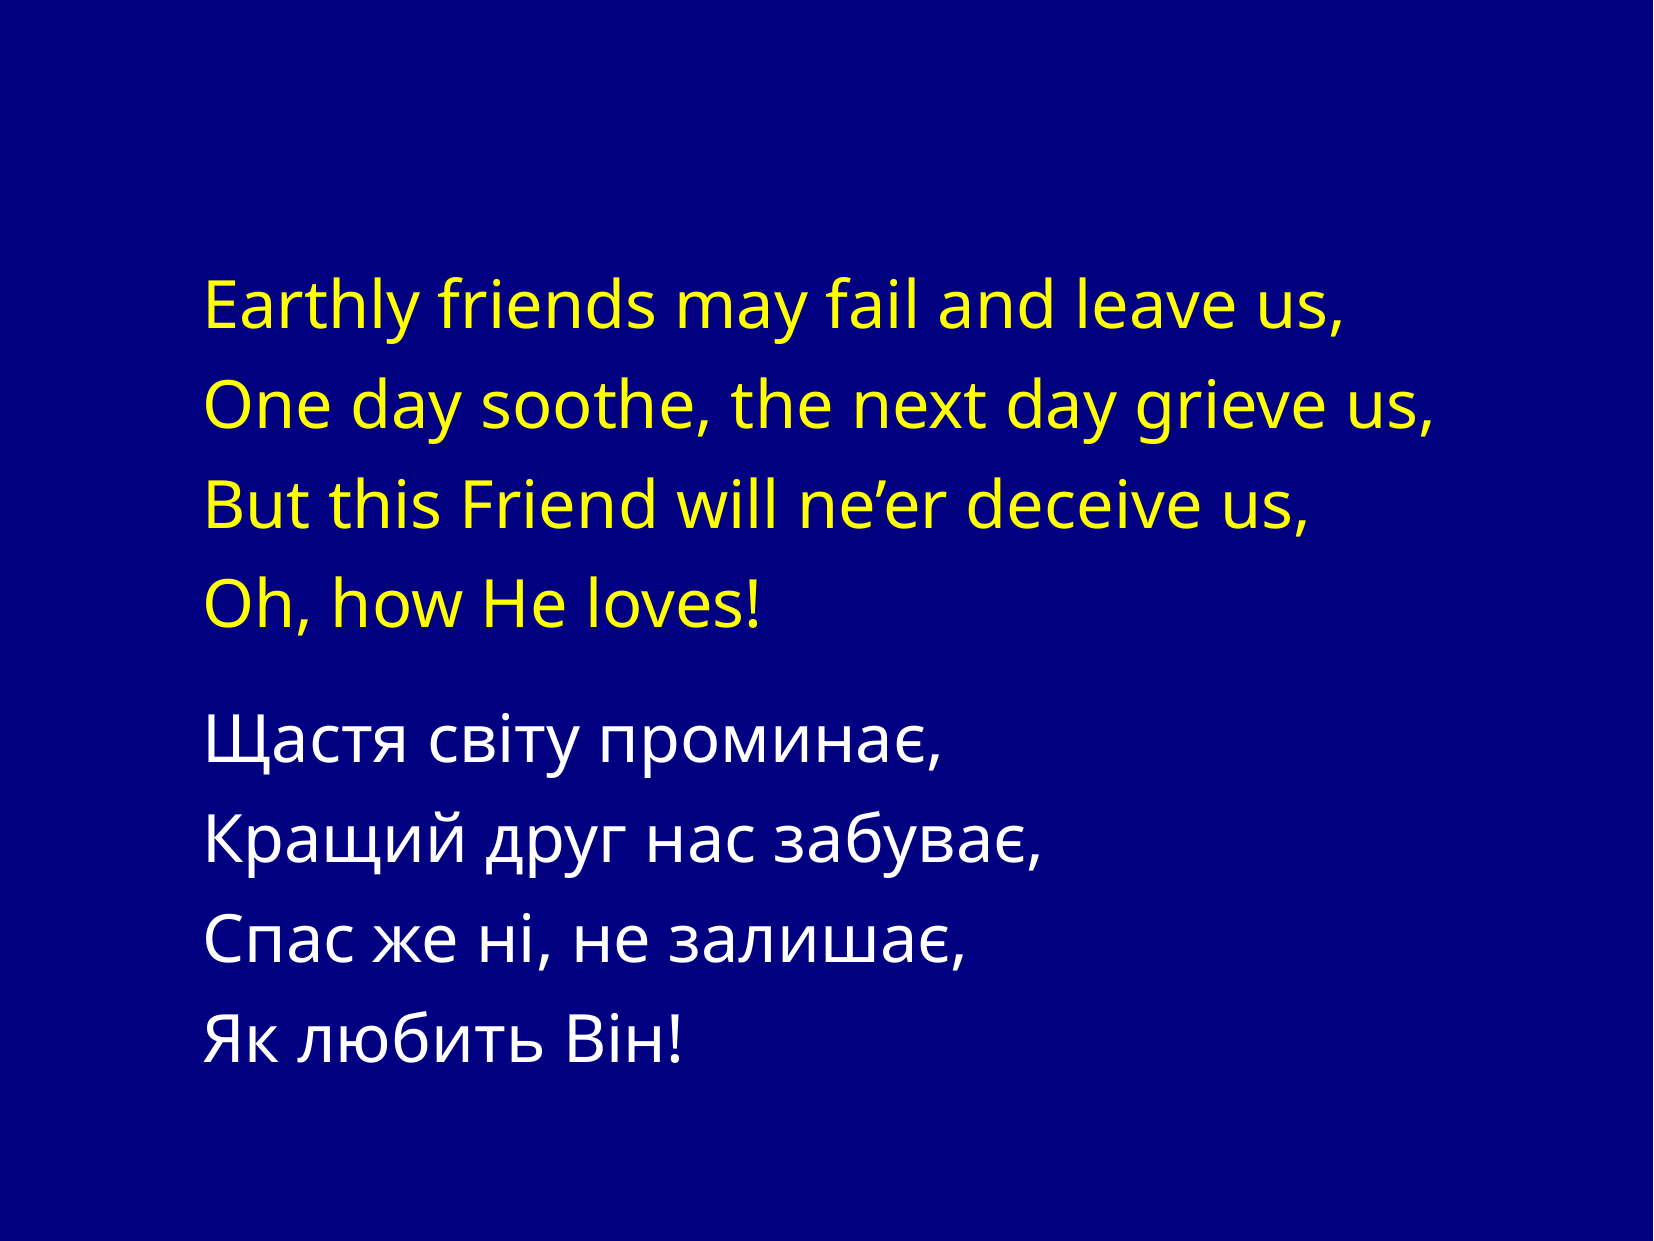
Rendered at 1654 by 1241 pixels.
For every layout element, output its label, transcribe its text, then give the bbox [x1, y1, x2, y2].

text_box Щастя світу проминає, Кращий друг нас забуває, Спас же ні, не залишає, Як любить Він! [75, 675, 1576, 1163]
text_box Earthly friends may fail and leave us, One day soothe, the next day grieve us, But this Friend will ne’er deceive us, Oh, how He loves! [75, 150, 1651, 638]
